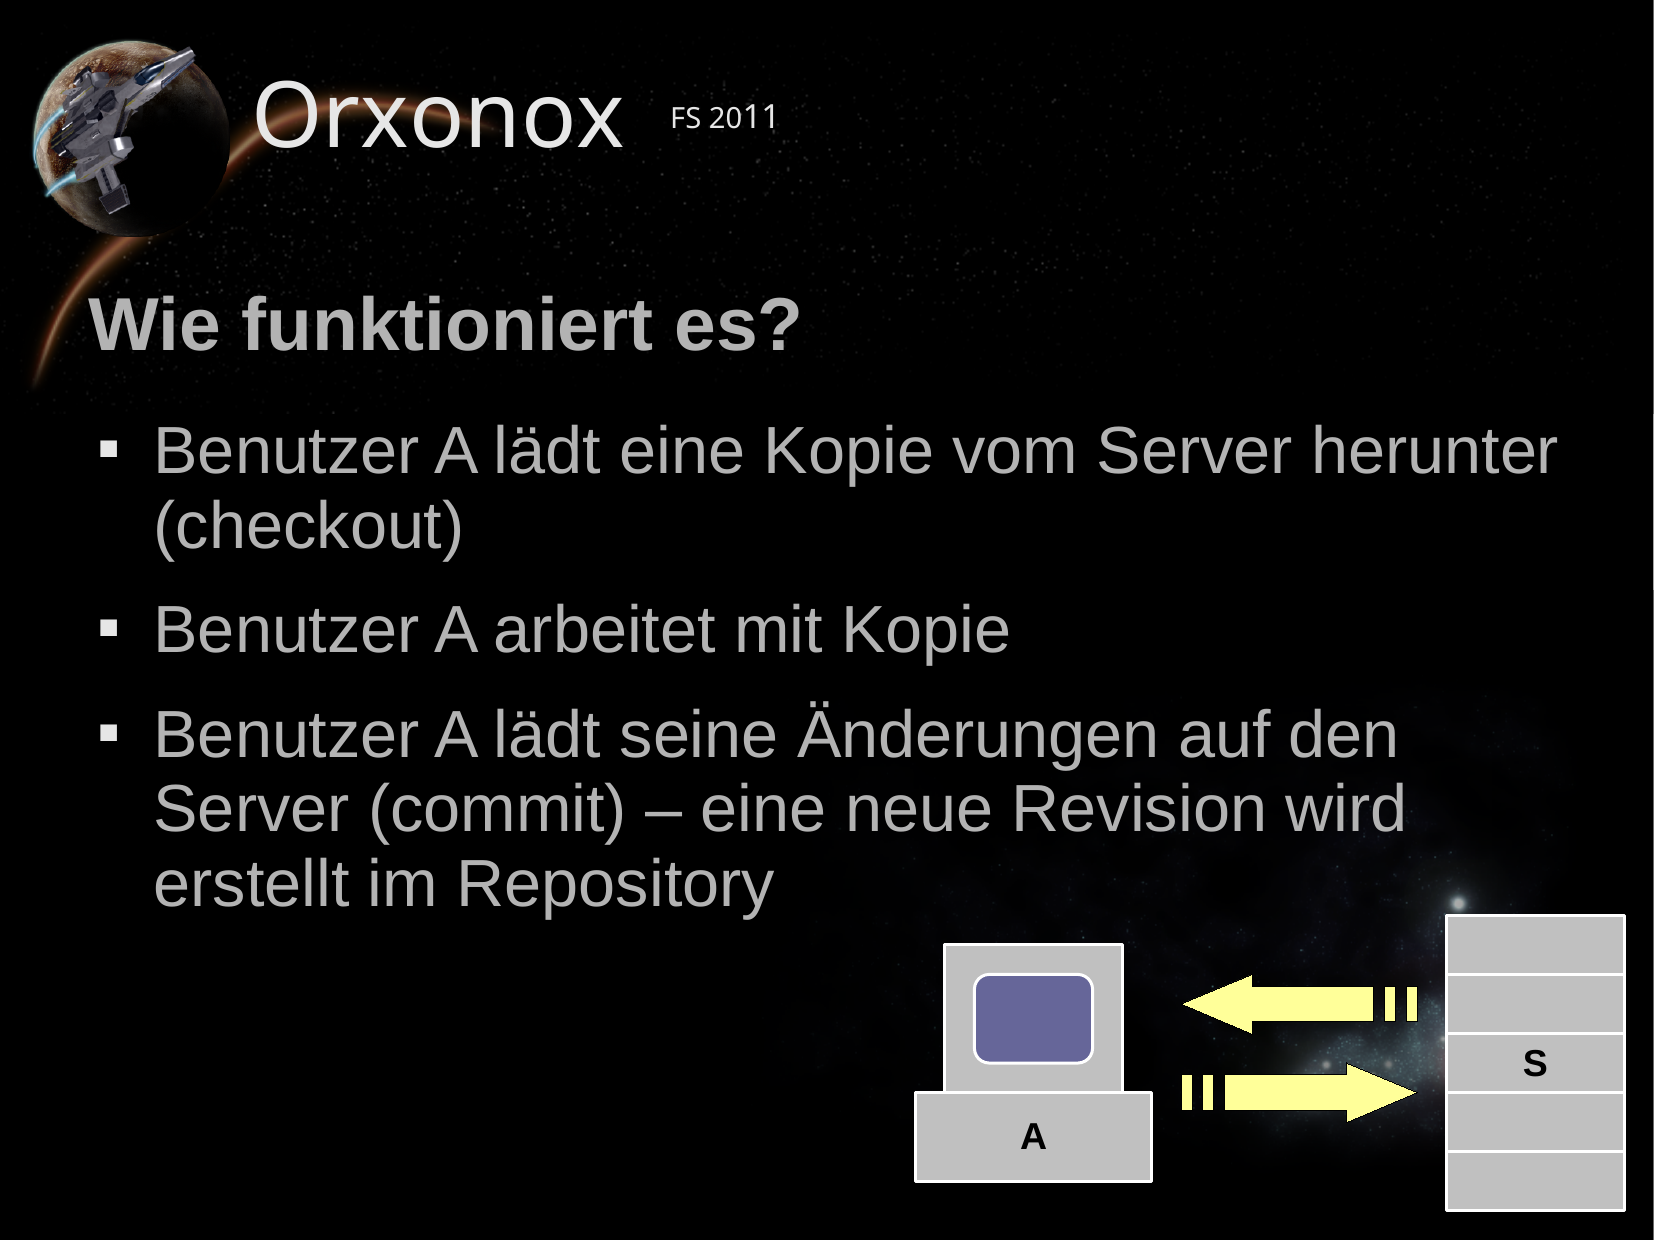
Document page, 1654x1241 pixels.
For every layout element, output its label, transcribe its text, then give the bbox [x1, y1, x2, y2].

text_box A [915, 1092, 1152, 1182]
text_box [1181, 974, 1374, 1035]
text_box [1406, 986, 1418, 1022]
title Wie funktioniert es? [88, 265, 1577, 384]
text_box [1224, 1062, 1418, 1123]
text_box [1384, 986, 1396, 1022]
text_box [1446, 915, 1625, 1033]
text_box S [1446, 1033, 1625, 1092]
picture [644, 590, 1654, 1240]
text_box [1202, 1074, 1214, 1111]
text_box [1181, 1074, 1193, 1111]
list Benutzer A lädt eine Kopie vom Server herunter (checkout) Benutzer A arbeitet mit Kopie Benutzer A lädt seine Änderungen auf den Server (commit) – eine neue Revision wird erstellt im Repository [82, 413, 1571, 1232]
text_box [1446, 1092, 1625, 1211]
text_box [944, 944, 1123, 1092]
picture [0, 0, 1654, 521]
